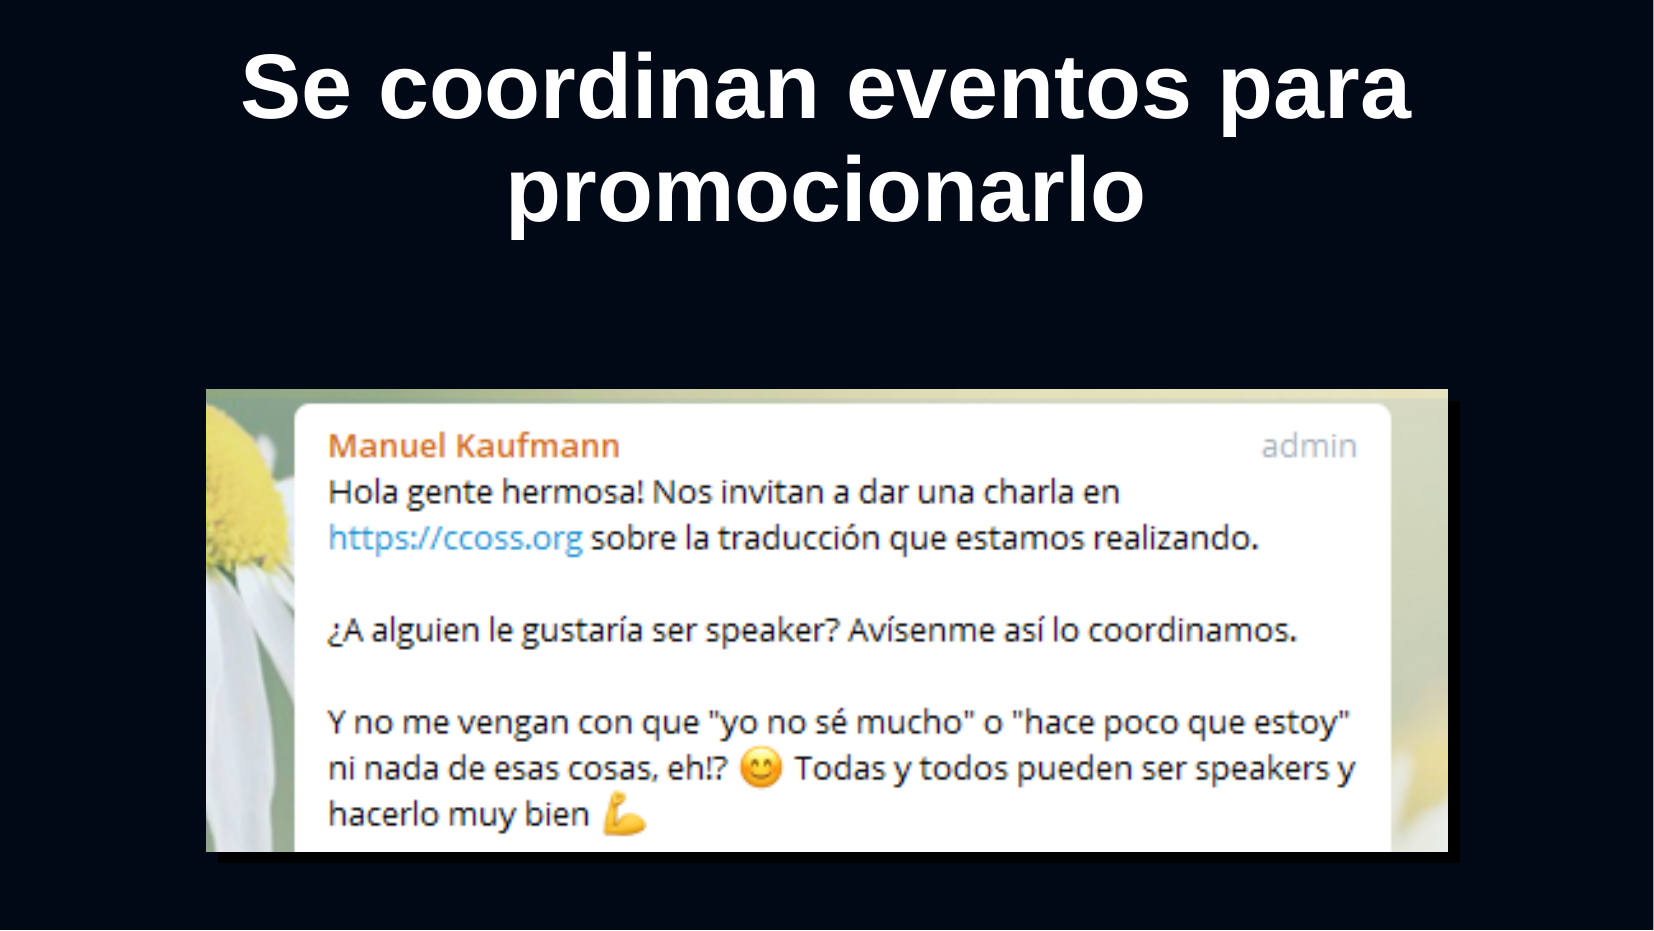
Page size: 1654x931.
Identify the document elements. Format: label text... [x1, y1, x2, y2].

picture [206, 389, 1448, 852]
title Se coordinan eventos para promocionarlo [82, 35, 1571, 241]
